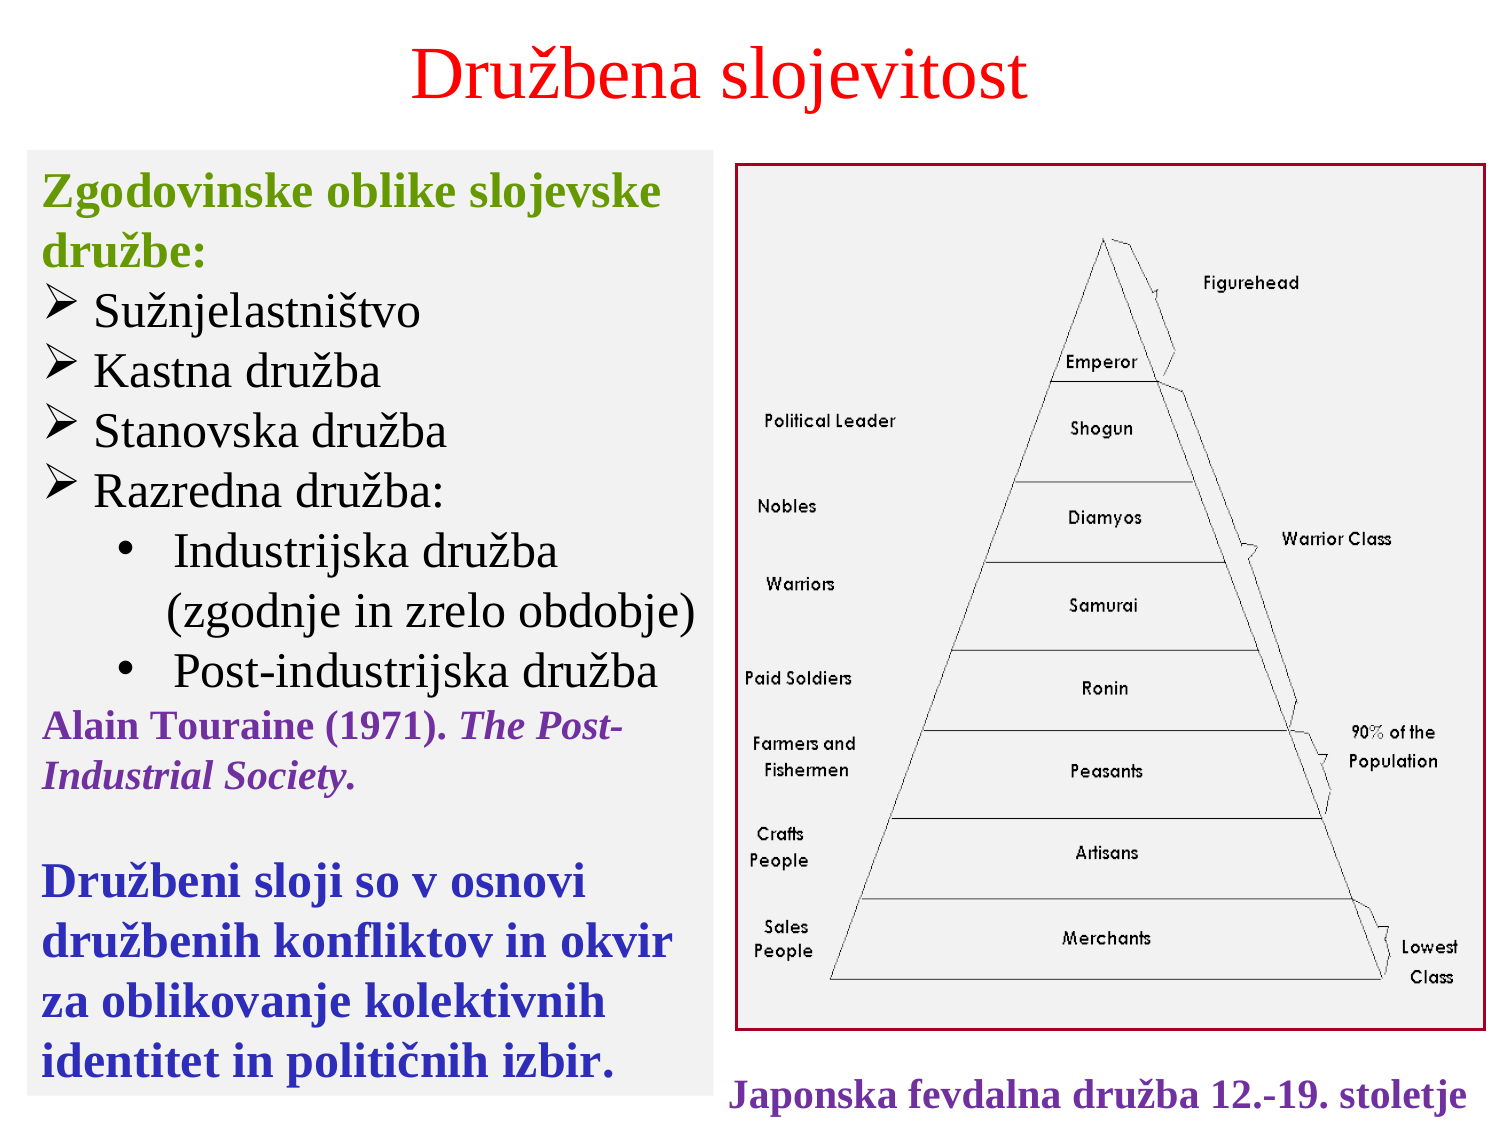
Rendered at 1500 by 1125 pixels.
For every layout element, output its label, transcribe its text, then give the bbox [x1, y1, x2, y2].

picture [738, 165, 1483, 1029]
text_box Japonska fevdalna družba 12.-19. stoletje [713, 1059, 1483, 1125]
title Družbena slojevitost [38, 16, 1439, 122]
text_box Zgodovinske oblike slojevske družbe: Sužnjelastništvo Kastna družba Stanovska družba Razredna družba: Industrijska družba (zgodnje in zrelo obdobje) Post-industrijska družba Alain Touraine (1971). The Post-Industrial Society. Družbeni sloji so v osnovi družbenih konfliktov in okvir za oblikovanje kolektivnih identitet in političnih izbir. [27, 149, 714, 1096]
